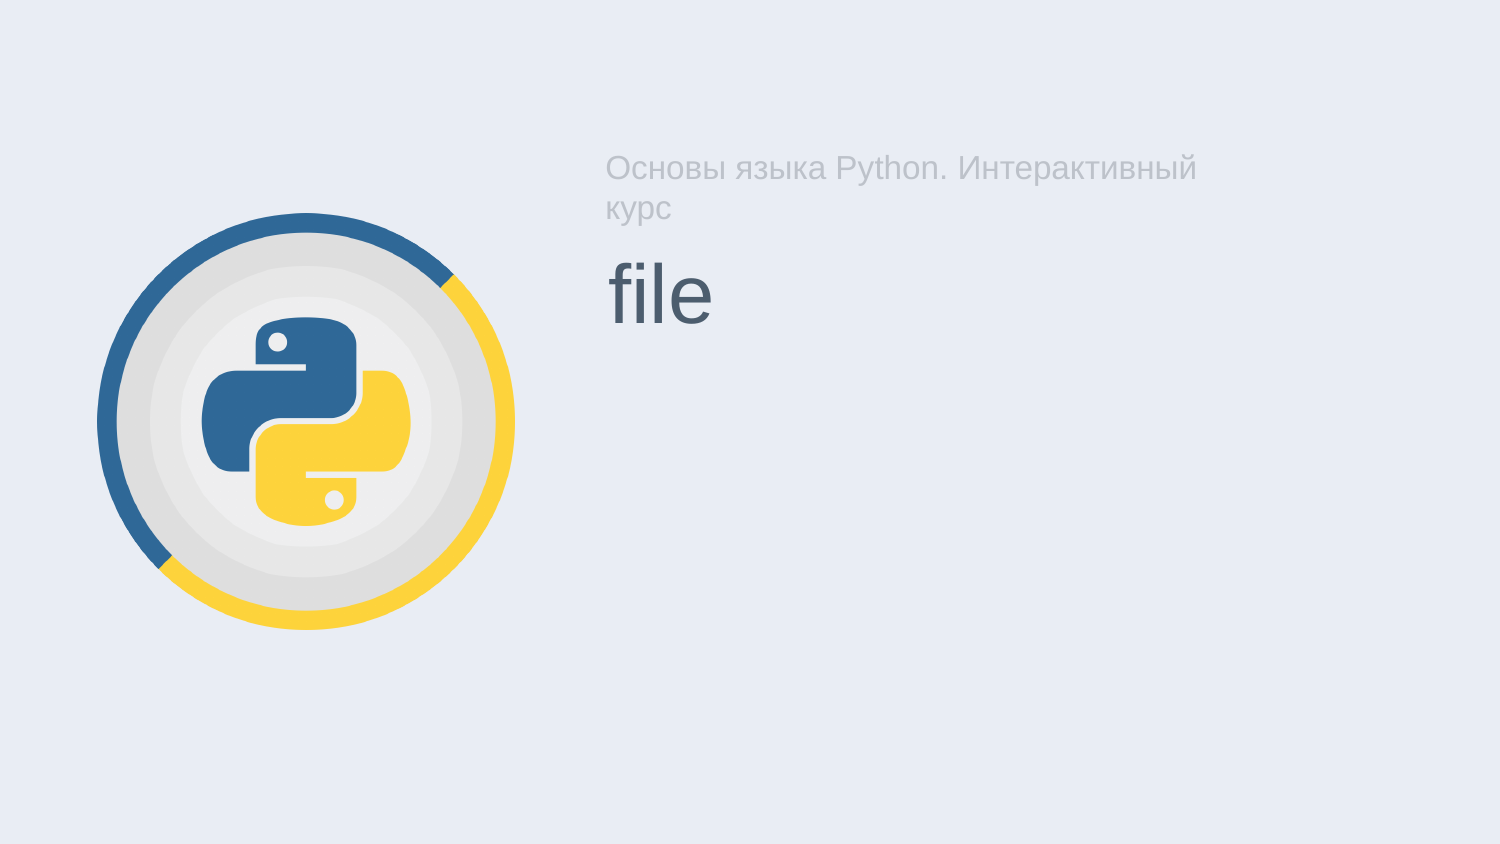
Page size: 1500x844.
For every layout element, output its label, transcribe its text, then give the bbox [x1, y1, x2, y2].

picture [97, 213, 515, 630]
title Основы языка Python. Интерактивный курс [601, 141, 1273, 188]
text_box file [603, 235, 1423, 608]
